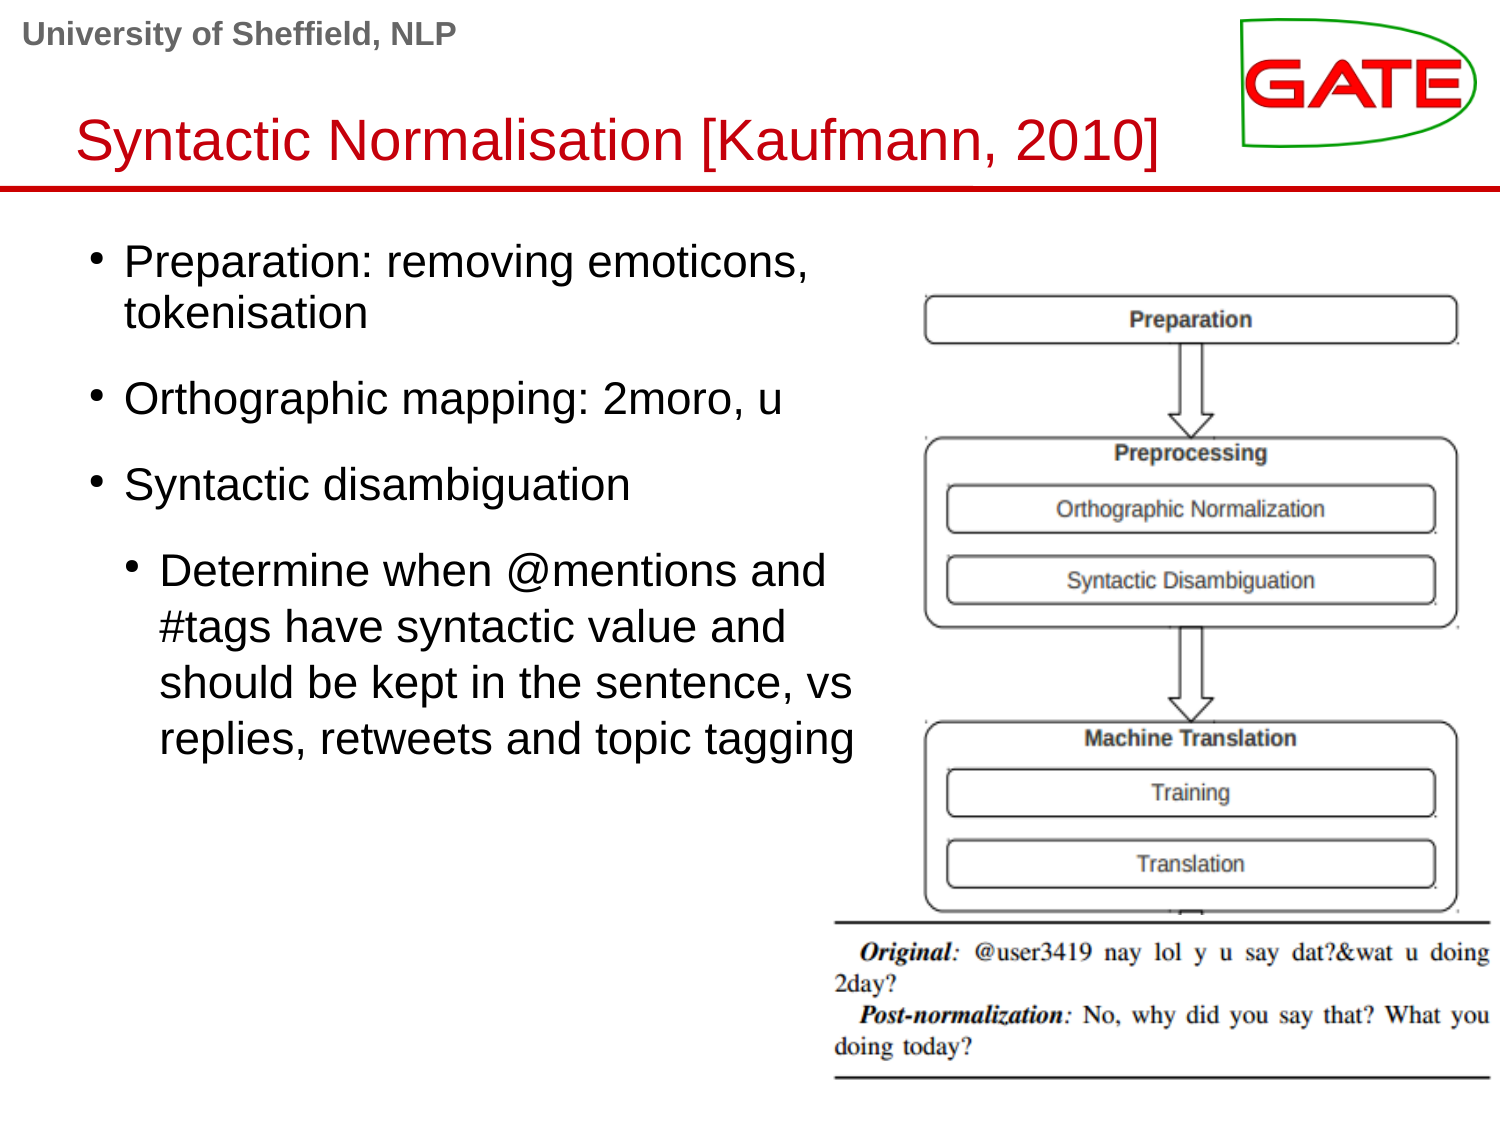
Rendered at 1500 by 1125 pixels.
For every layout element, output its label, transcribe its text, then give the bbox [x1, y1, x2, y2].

text_box Syntactic Normalisation [Kaufmann, 2010] [75, 52, 1426, 226]
text_box Preparation: removing emoticons, tokenisation Orthographic mapping: 2moro, u Syntactic disambiguation Determine when @mentions and #tags have syntactic value and should be kept in the sentence, vs replies, retweets and topic tagging [88, 236, 900, 1064]
picture [826, 277, 1499, 1083]
picture [1240, 18, 1477, 148]
